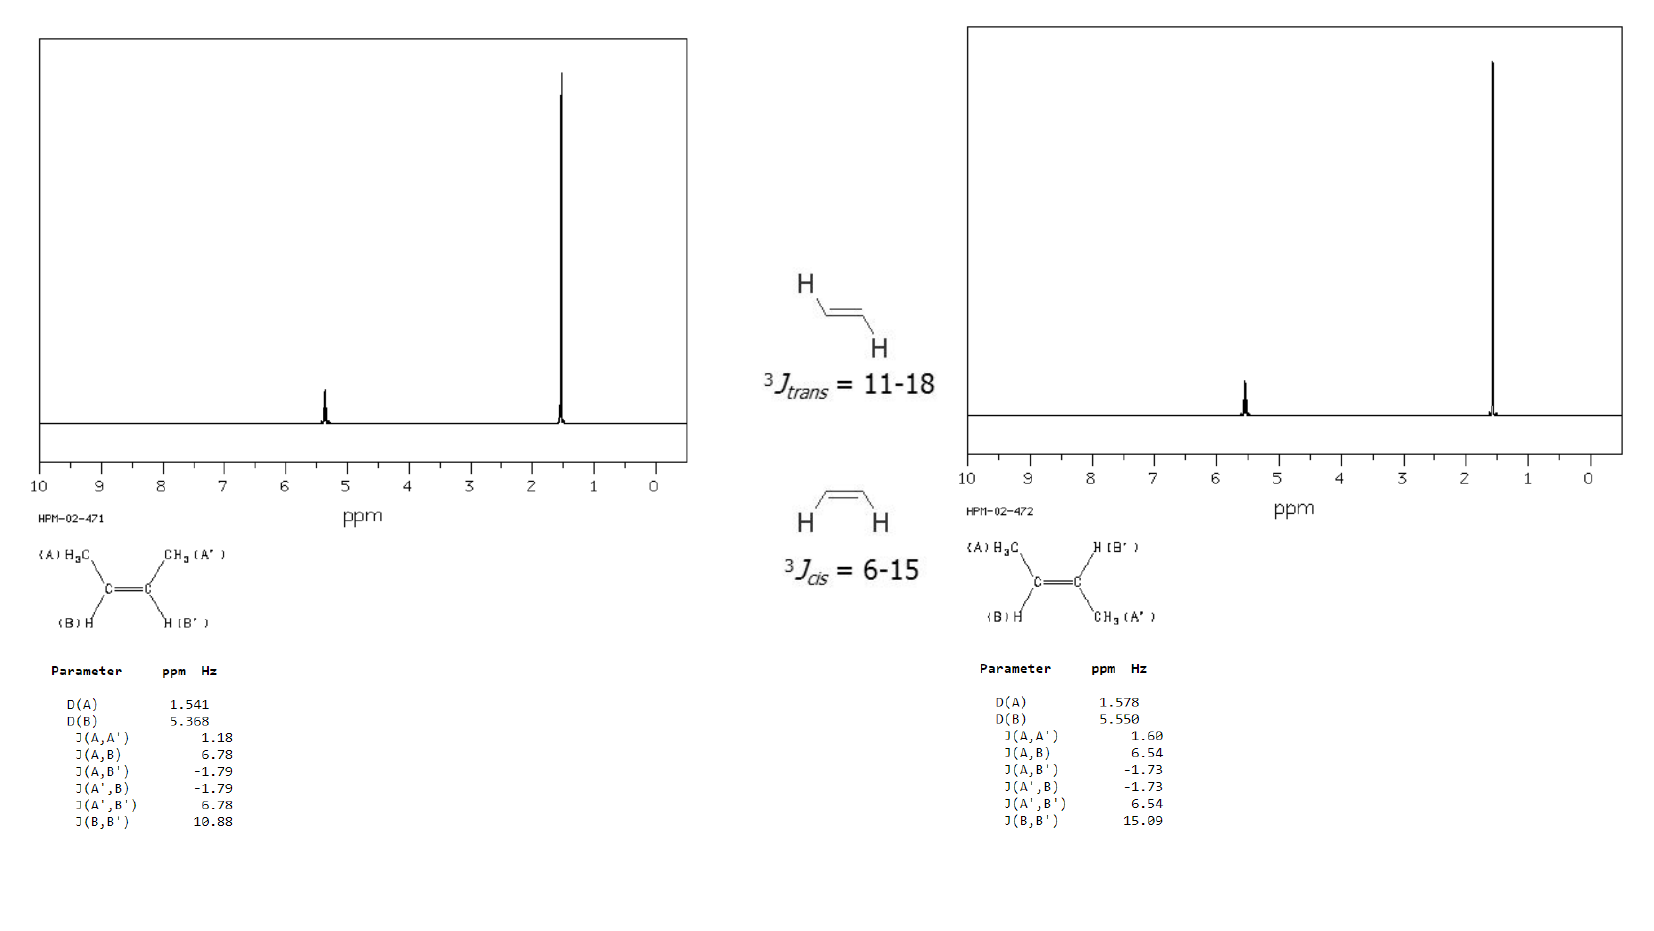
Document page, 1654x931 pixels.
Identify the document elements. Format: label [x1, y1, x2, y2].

picture [20, 20, 1650, 839]
